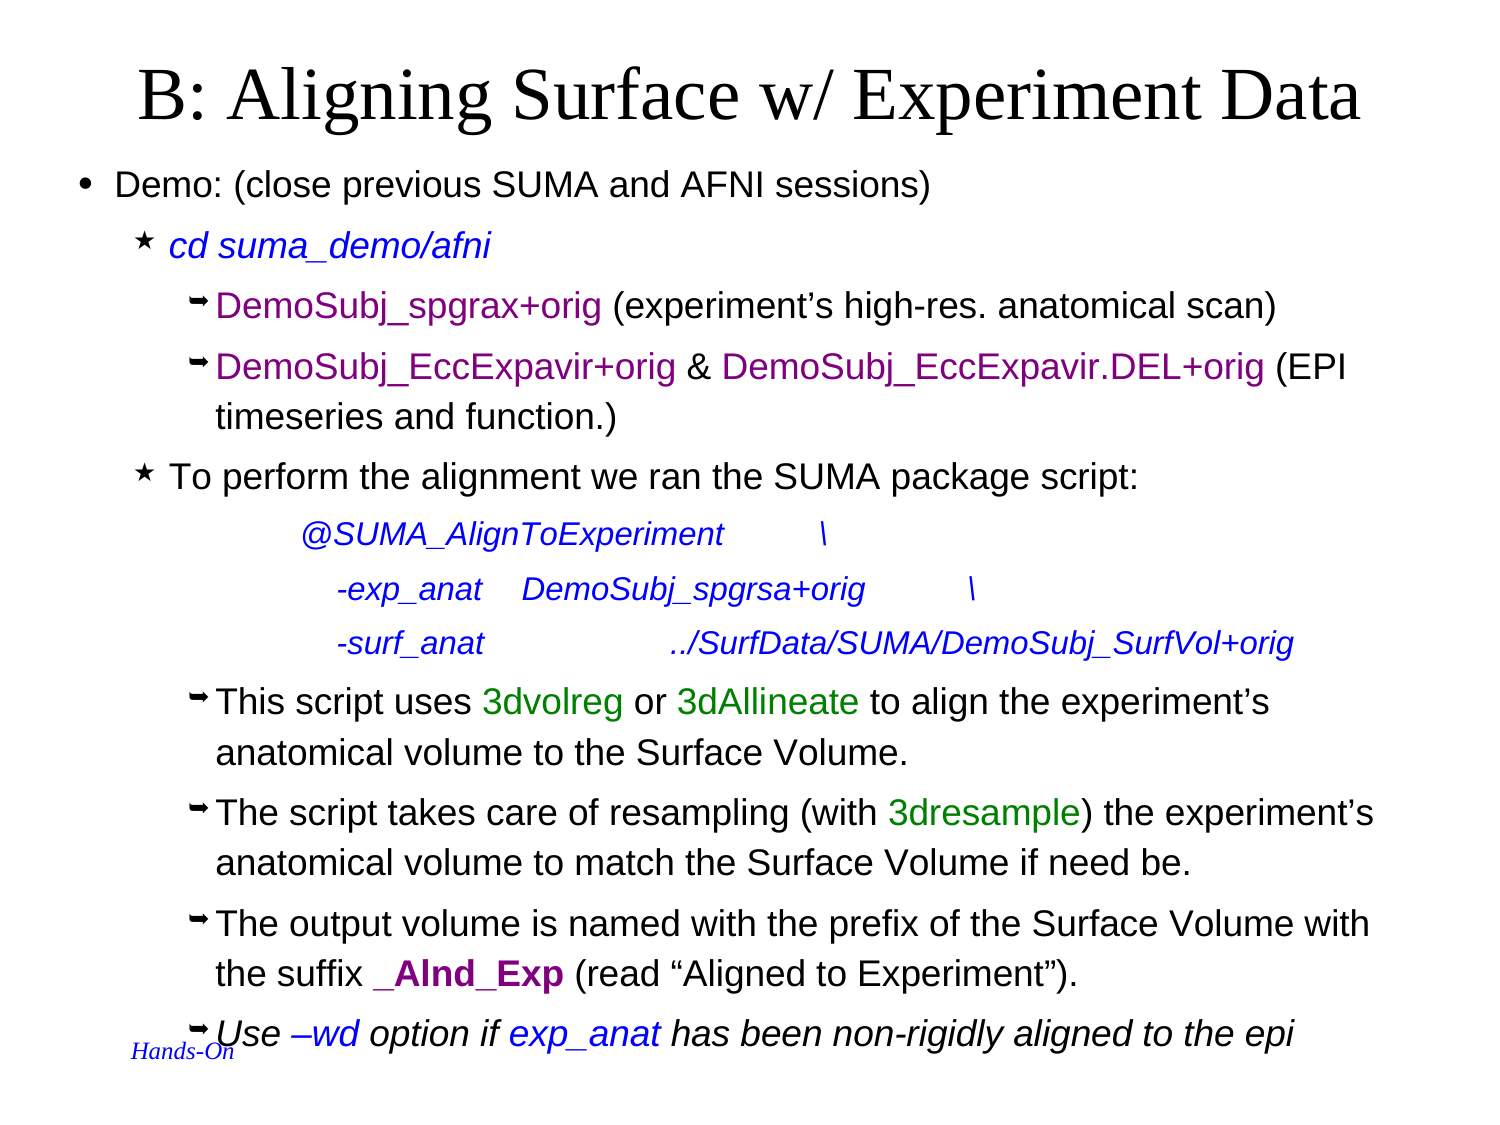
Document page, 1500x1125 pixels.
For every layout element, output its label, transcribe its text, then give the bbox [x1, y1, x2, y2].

text_box Hands-On [116, 1028, 250, 1074]
title B: Aligning Surface w/ Experiment Data [112, 35, 1388, 137]
list Demo: (close previous SUMA and AFNI sessions) cd suma_demo/afni DemoSubj_spgrax+orig (experiment’s high-res. anatomical scan) DemoSubj_EccExpavir+orig & DemoSubj_EccExpavir.DEL+orig (EPI timeseries and function.) To perform the alignment we ran the SUMA package script: @SUMA_AlignToExperiment \ -exp_anat DemoSubj_spgrsa+orig \ -surf_anat ../SurfData/SUMA/DemoSubj_SurfVol+orig This script uses 3dvolreg or 3dAllineate to align the experiment’s anatomical volume to the Surface Volume. The script takes care of resampling (with 3dresample) the experiment’s anatomical volume to match the Surface Volume if need be. The output volume is named with the prefix of the Surface Volume with the suffix _Alnd_Exp (read “Aligned to Experiment”). Use –wd option if exp_anat has been non-rigidly aligned to the epi [62, 137, 1445, 1065]
